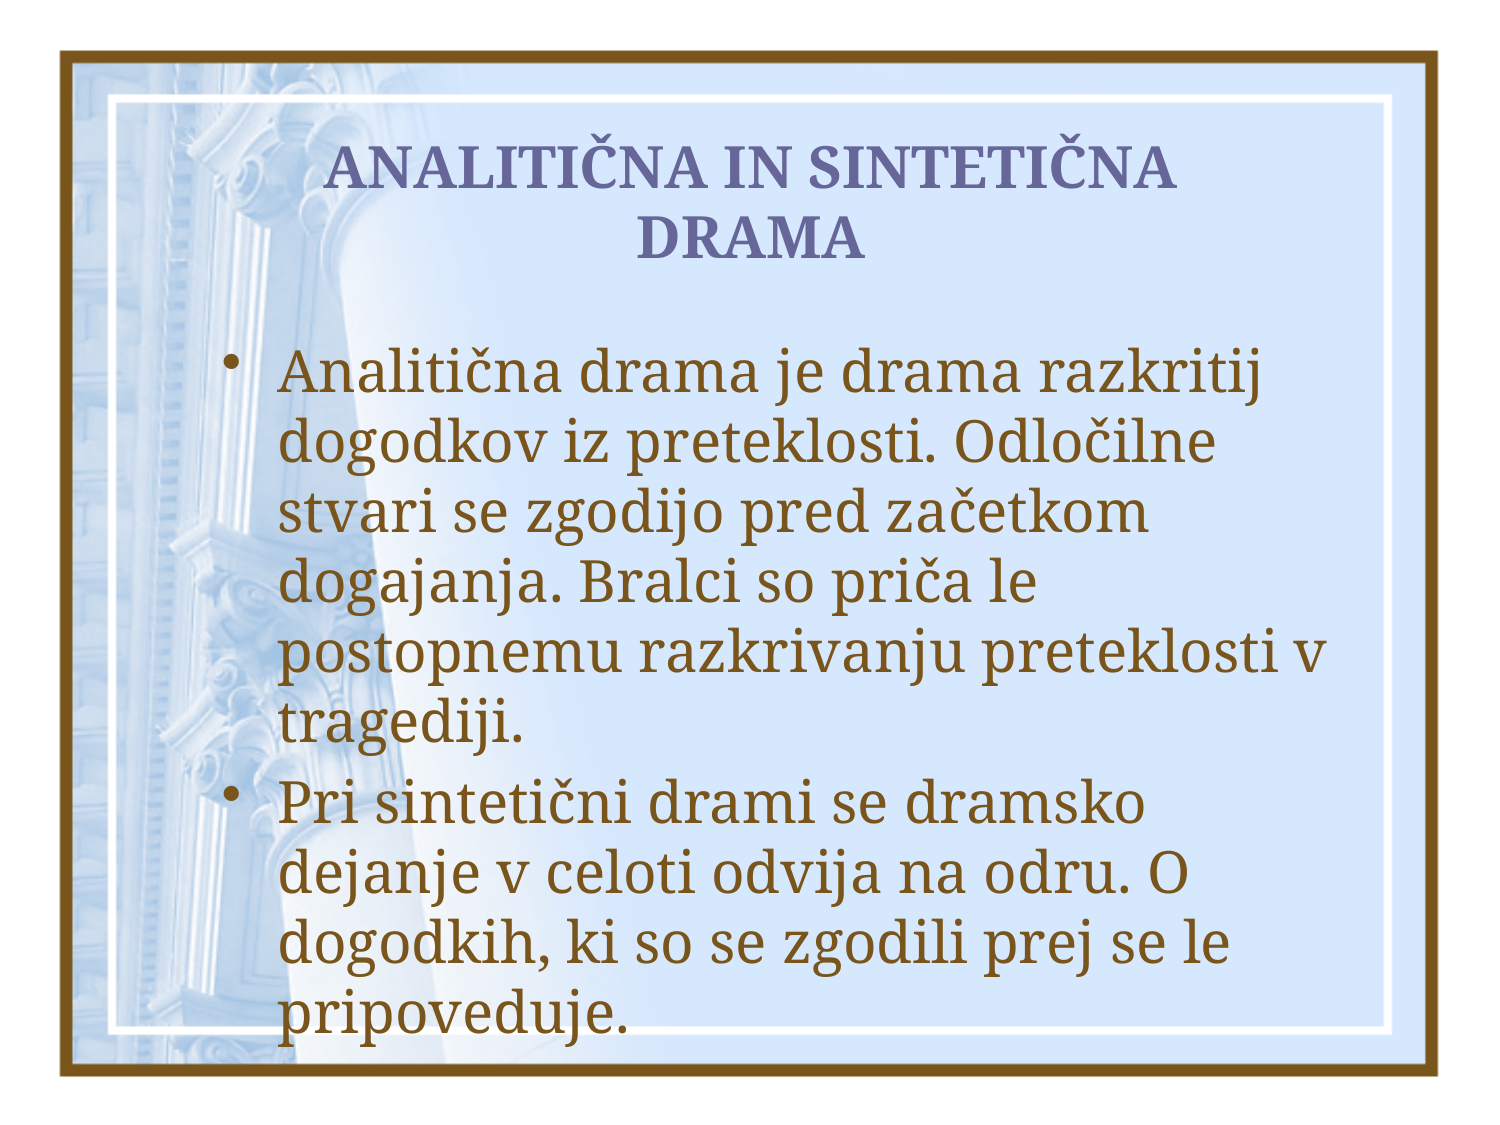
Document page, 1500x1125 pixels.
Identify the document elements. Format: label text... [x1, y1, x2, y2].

picture [0, 0, 1500, 1125]
list Analitična drama je drama razkritij dogodkov iz preteklosti. Odločilne stvari se zgodijo pred začetkom dogajanja. Bralci so priča le postopnemu razkrivanju preteklosti v tragediji. Pri sintetični drami se dramsko dejanje v celoti odvija na odru. O dogodkih, ki so se zgodili prej se le pripoveduje. [206, 326, 1376, 1012]
title ANALITIČNA IN SINTETIČNA DRAMA [301, 125, 1201, 276]
